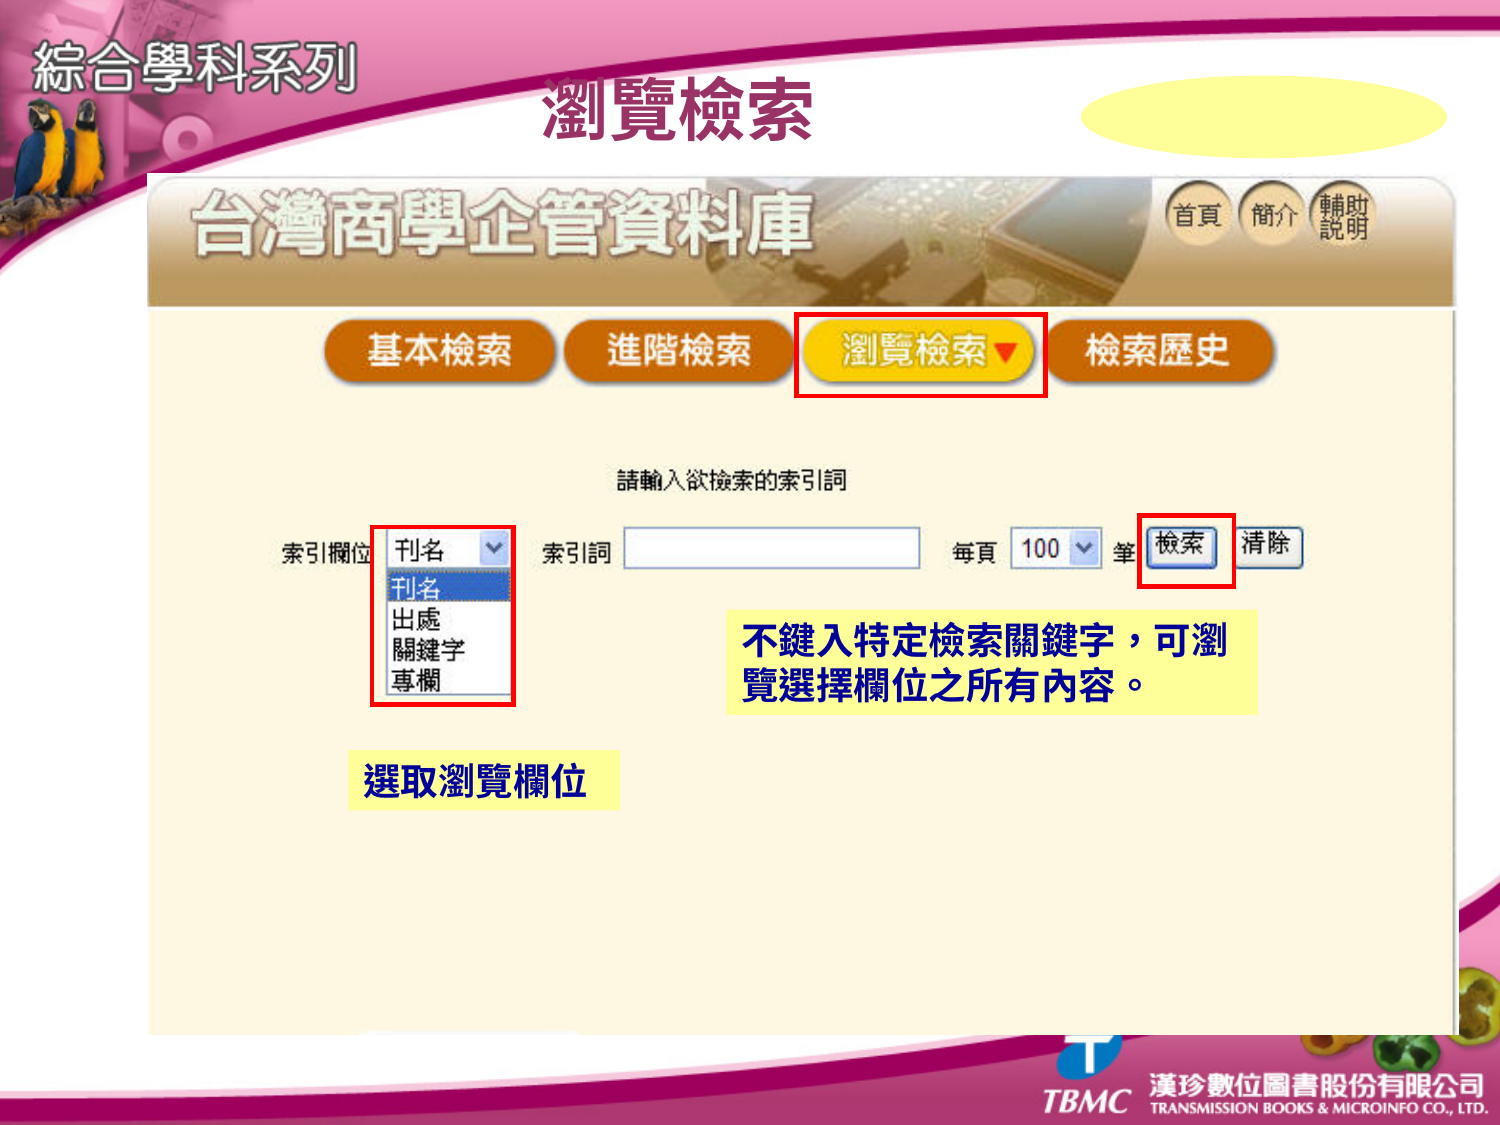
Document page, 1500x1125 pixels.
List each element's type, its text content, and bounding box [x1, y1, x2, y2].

title 瀏覽檢索 [525, 40, 1441, 174]
text_box [1441, 106, 1447, 128]
text_box 不鍵入特定檢索關鍵字，可瀏覽選擇欄位之所有內容。 [726, 609, 1258, 715]
picture [147, 173, 1459, 1035]
text_box 選取瀏覽欄位 [348, 750, 621, 811]
